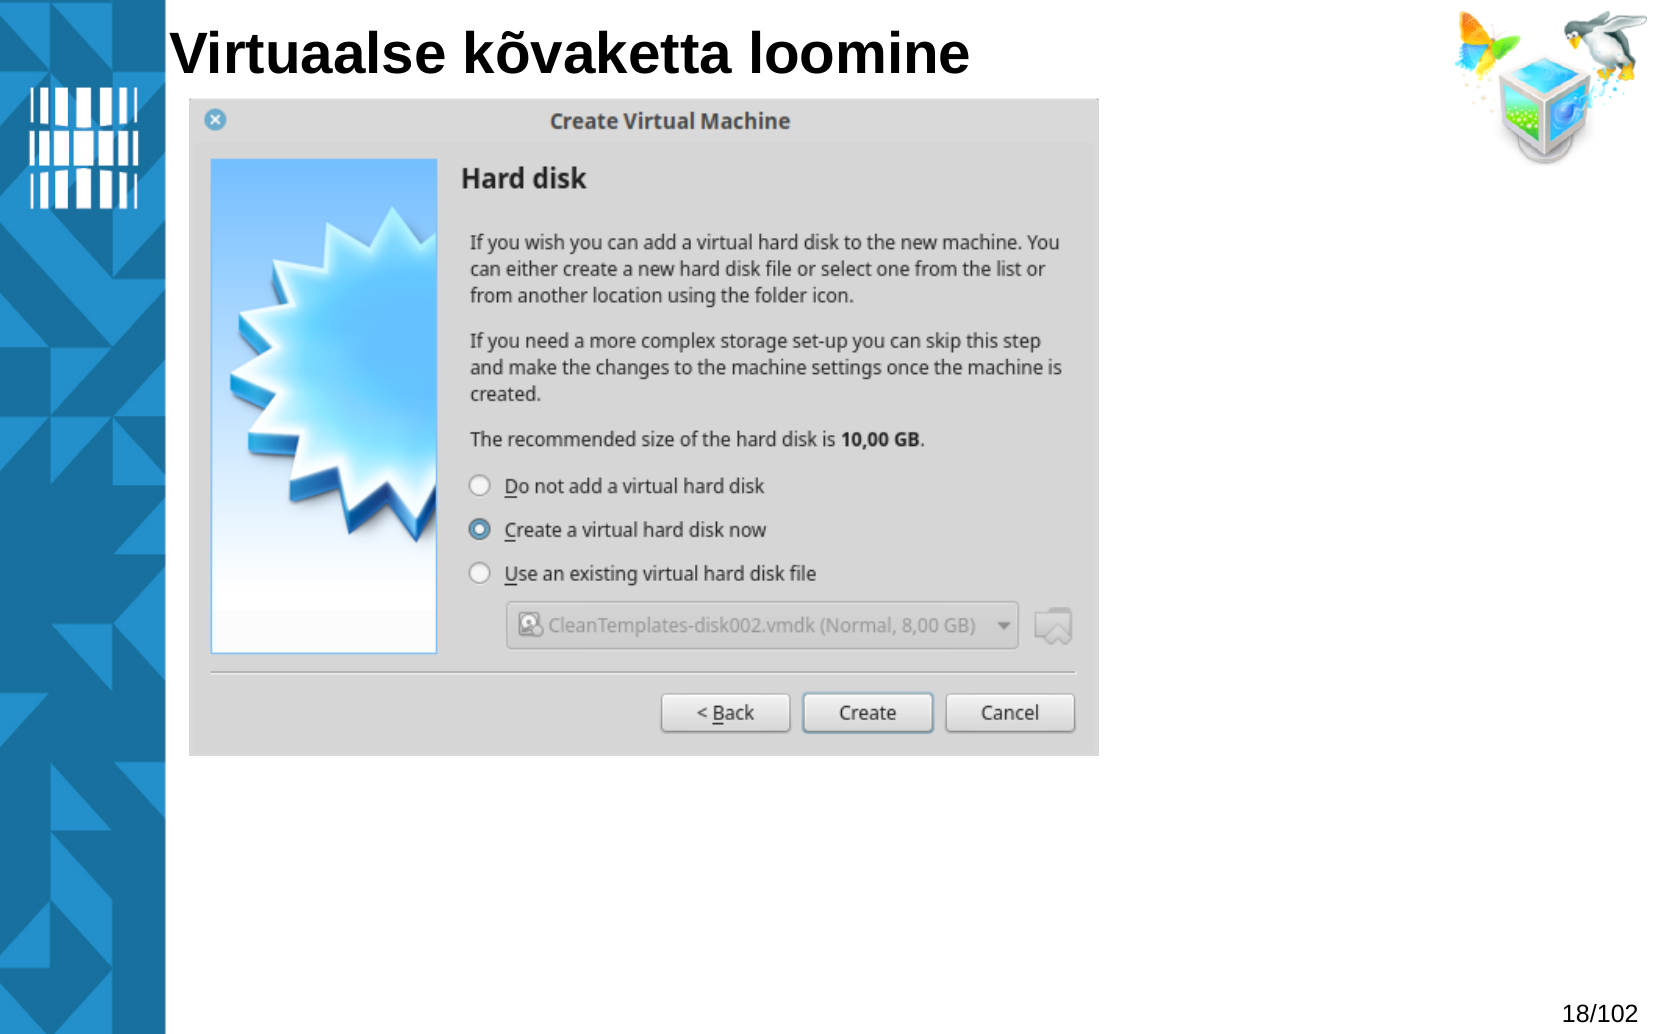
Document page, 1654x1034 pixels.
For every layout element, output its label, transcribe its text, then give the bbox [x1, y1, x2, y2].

picture [1452, 7, 1653, 166]
picture [189, 98, 1099, 756]
title Virtuaalse kõvaketta loomine [169, 11, 1571, 95]
